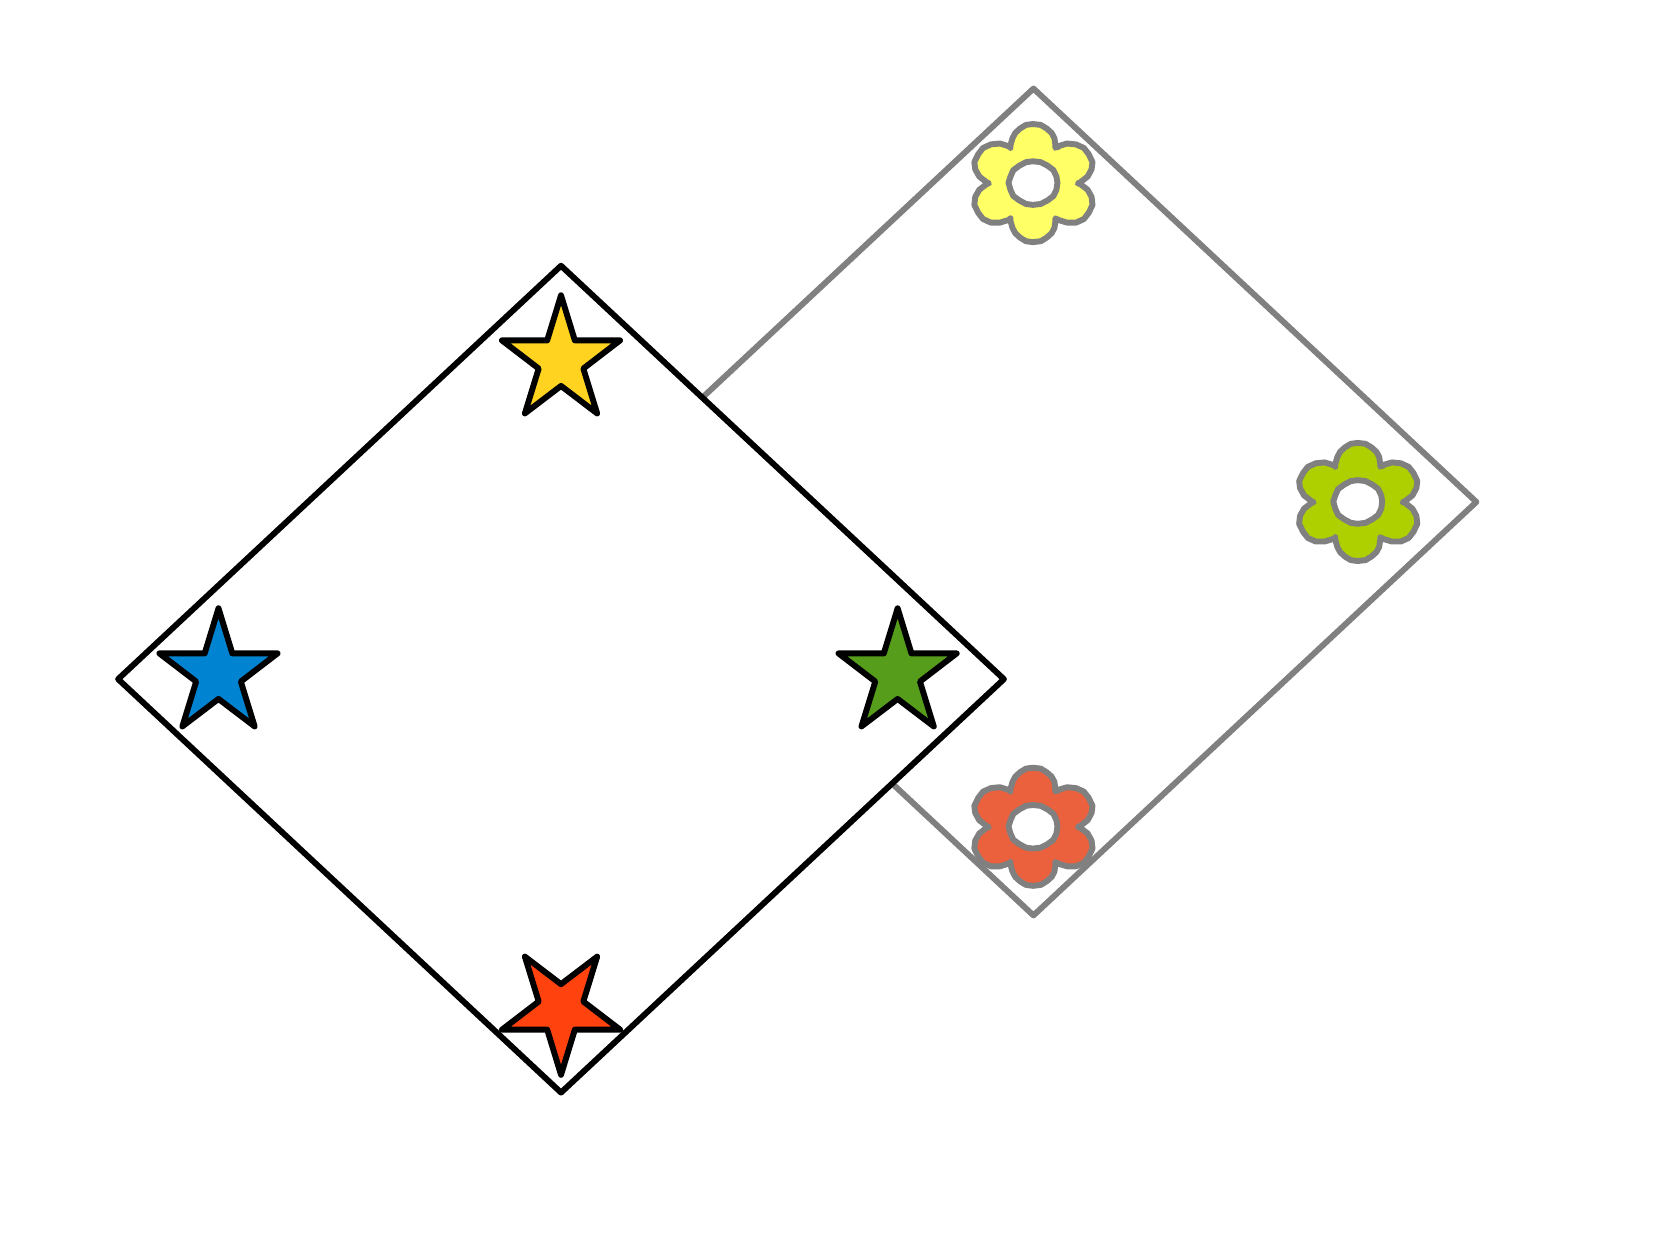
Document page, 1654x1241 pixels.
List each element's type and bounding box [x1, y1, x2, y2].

text_box [118, 88, 1477, 1093]
